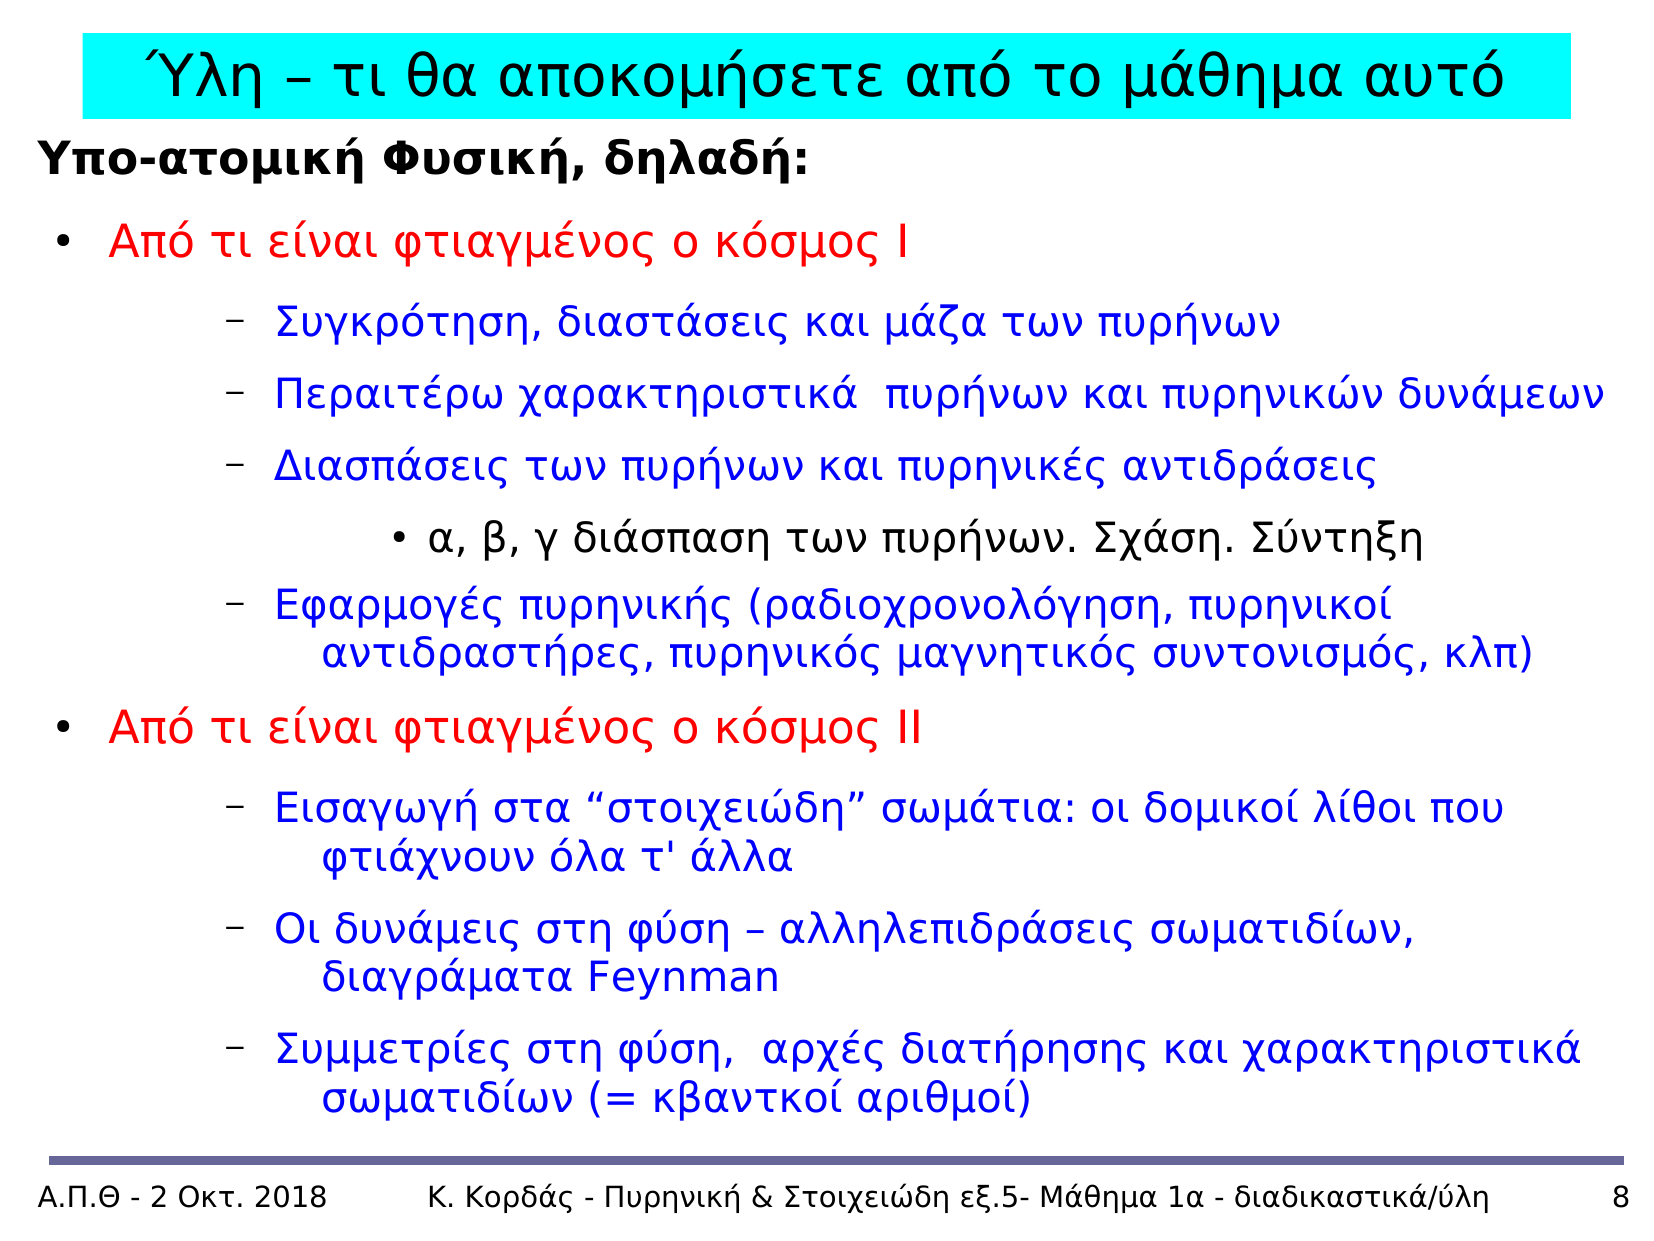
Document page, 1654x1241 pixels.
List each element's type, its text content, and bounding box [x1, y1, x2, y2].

list Υπο-ατομική Φυσική, δηλαδή: Από τι είναι φτιαγμένος ο κόσμος Ι Συγκρότηση, διαστάσεις και μάζα των πυρήνων Περαιτέρω χαρακτηριστικά πυρήνων και πυρηνικών δυνάμεων Διασπάσεις των πυρήνων και πυρηνικές αντιδράσεις α, β, γ διάσπαση των πυρήνων. Σχάση. Σύντηξη Εφαρμογές πυρηνικής (ραδιοχρονολόγηση, πυρηνικοί αντιδραστήρες, πυρηνικός μαγνητικός συντονισμός, κλπ) Από τι είναι φτιαγμένος ο κόσμος ΙΙ Εισαγωγή στα “στοιχειώδη” σωμάτια: οι δομικοί λίθοι που φτιάχνουν όλα τ' άλλα Οι δυνάμεις στη φύση – αλληλεπιδράσεις σωματιδίων, διαγράματα Feynman Συμμετρίες στη φύση, αρχές διατήρησης και χαρακτηριστικά σωματιδίων (= κβαντκοί αριθμοί) [37, 132, 1613, 1130]
title Ύλη – τι θα αποκομήσετε από το μάθημα αυτό [82, 33, 1571, 119]
